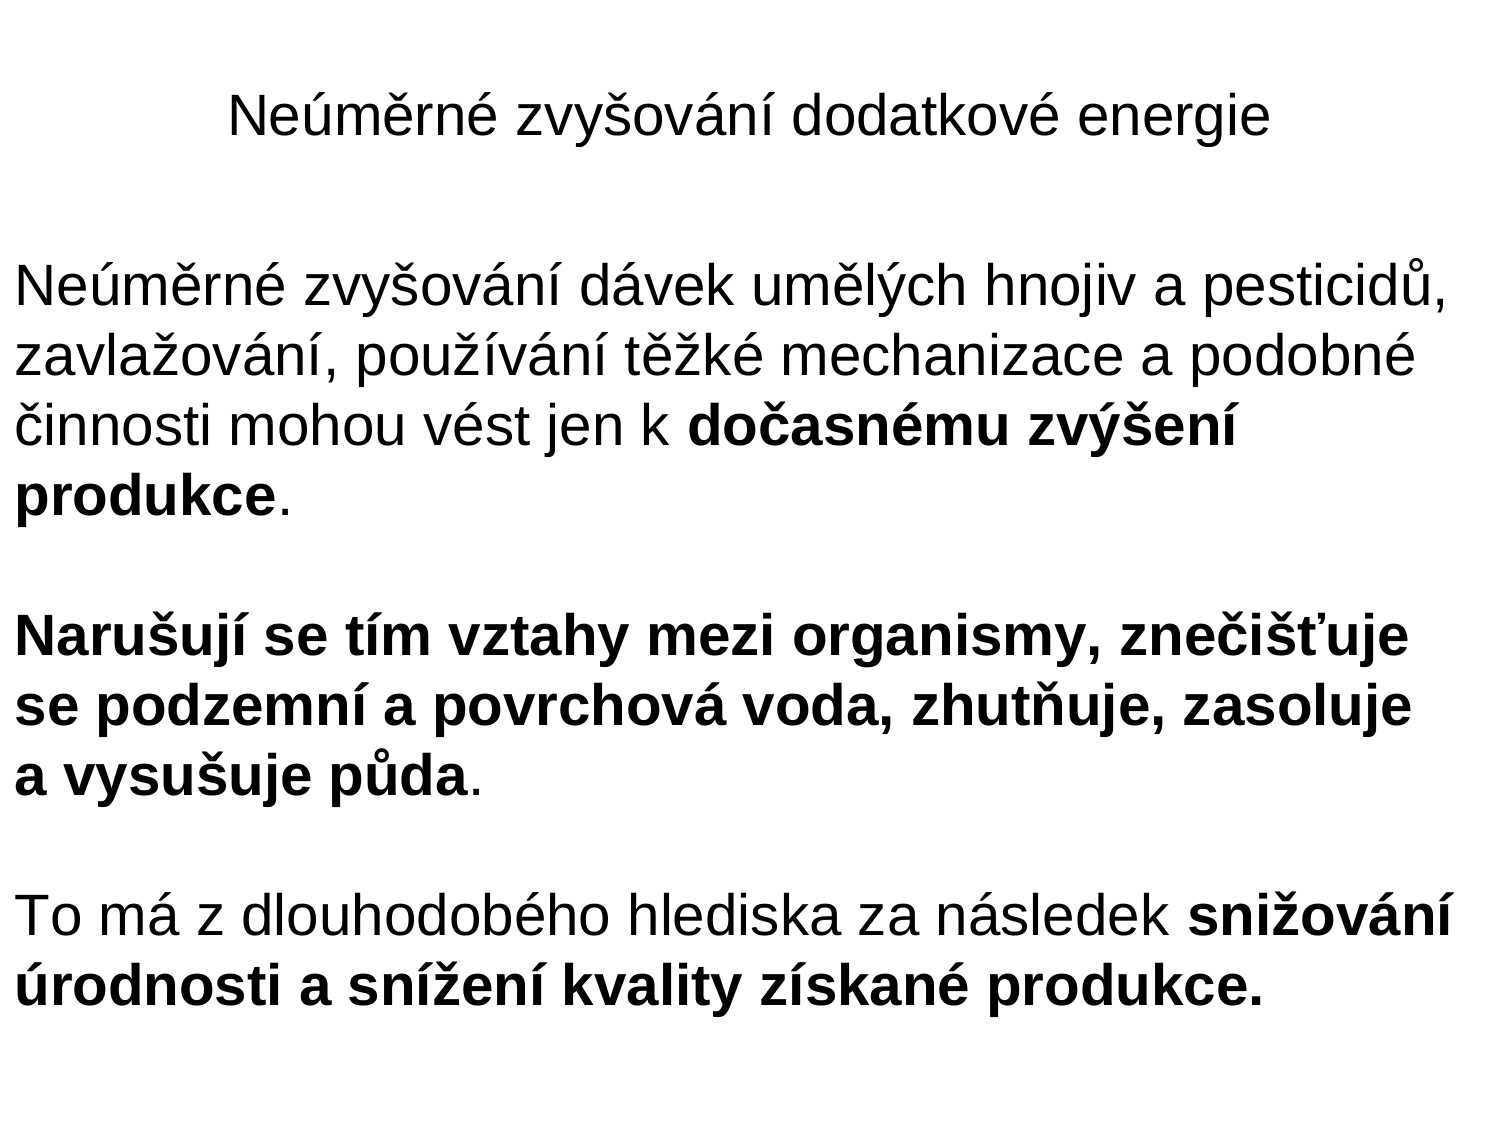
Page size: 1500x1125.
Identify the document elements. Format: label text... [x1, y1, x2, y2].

text_box Neúměrné zvyšování dodatkové energie [0, 69, 1500, 155]
text_box Neúměrné zvyšování dávek umělých hnojiv a pesticidů, zavlažování, používání těžké mechanizace a podobné činnosti mohou vést jen k dočasnému zvýšení produkce. Narušují se tím vztahy mezi organismy, znečišťuje se podzemní a povrchová voda, zhutňuje, zasoluje a vysušuje půda. To má z dlouhodobého hlediska za následek snižování úrodnosti a snížení kvality získané produkce. [0, 239, 1500, 1025]
